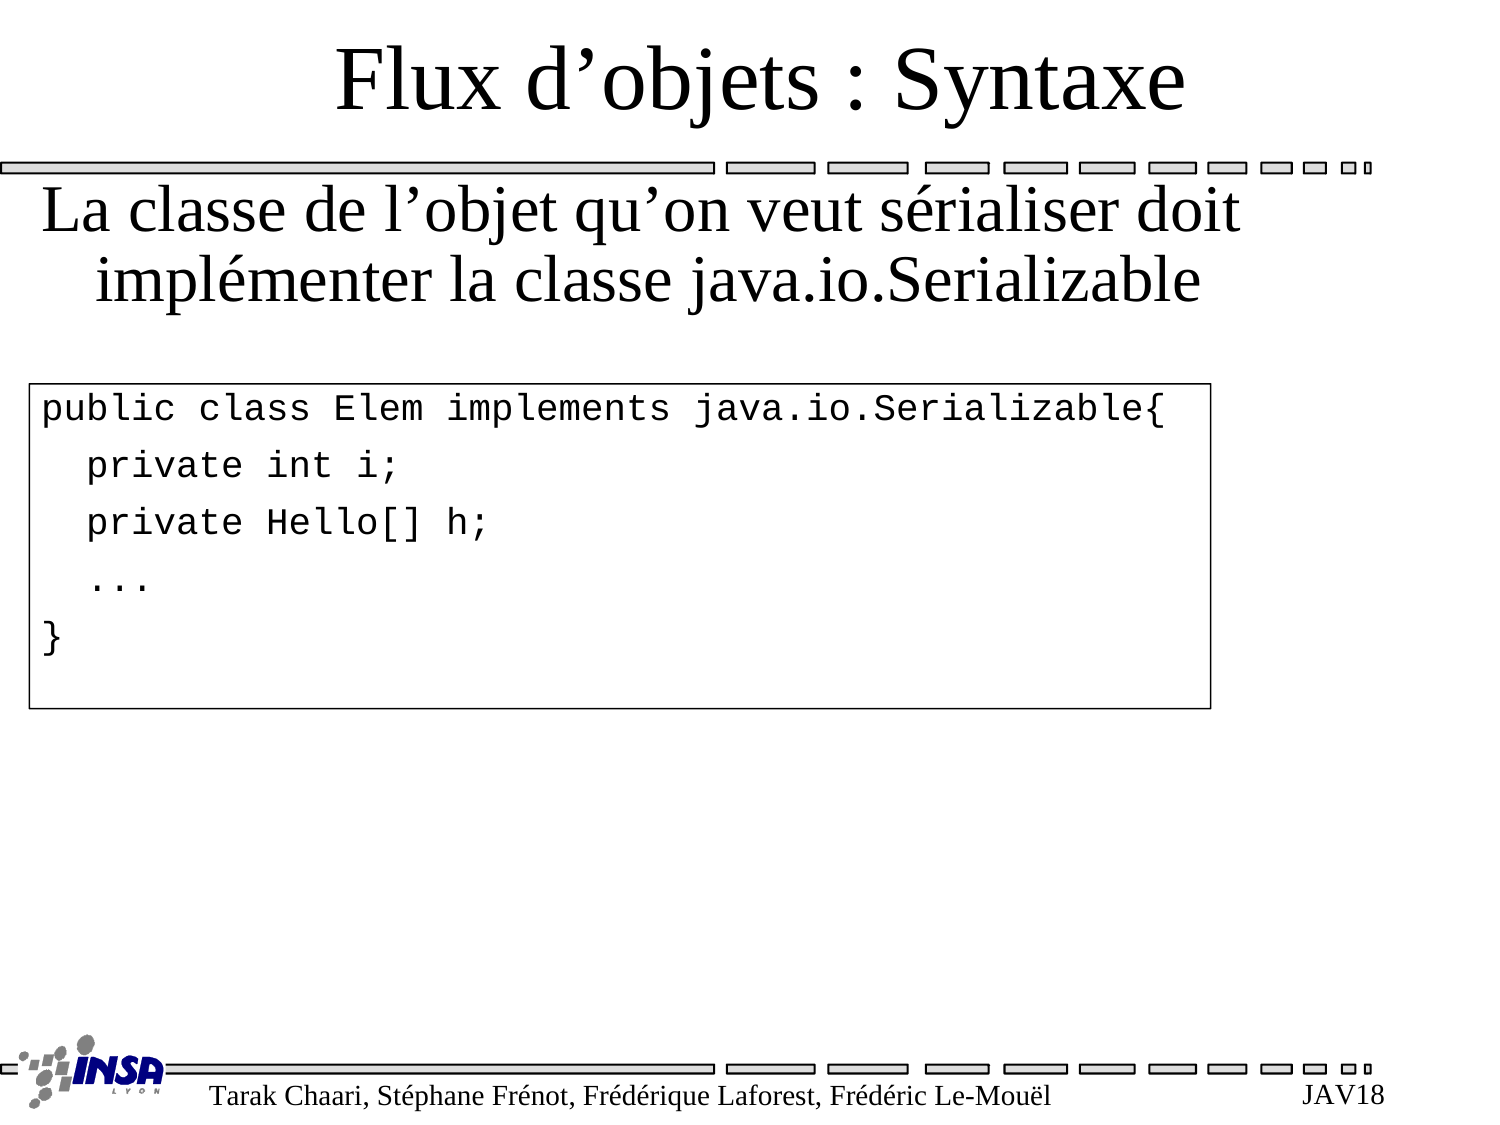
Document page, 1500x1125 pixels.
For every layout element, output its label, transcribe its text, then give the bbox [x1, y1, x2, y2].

list La classe de l’objet qu’on veut sérialiser doit implémenter la classe java.io.Serializable public class Elem implements java.io.Serializable{ private int i; private Hello[] h; ... } [41, 385, 1209, 707]
list La classe de l’objet qu’on veut sérialiser doit implémenter la classe java.io.Serializable public class Elem implements java.io.Serializable{ private int i; private Hello[] h; ... } [41, 174, 1447, 1000]
title Flux d’objets : Syntaxe [125, 0, 1399, 162]
